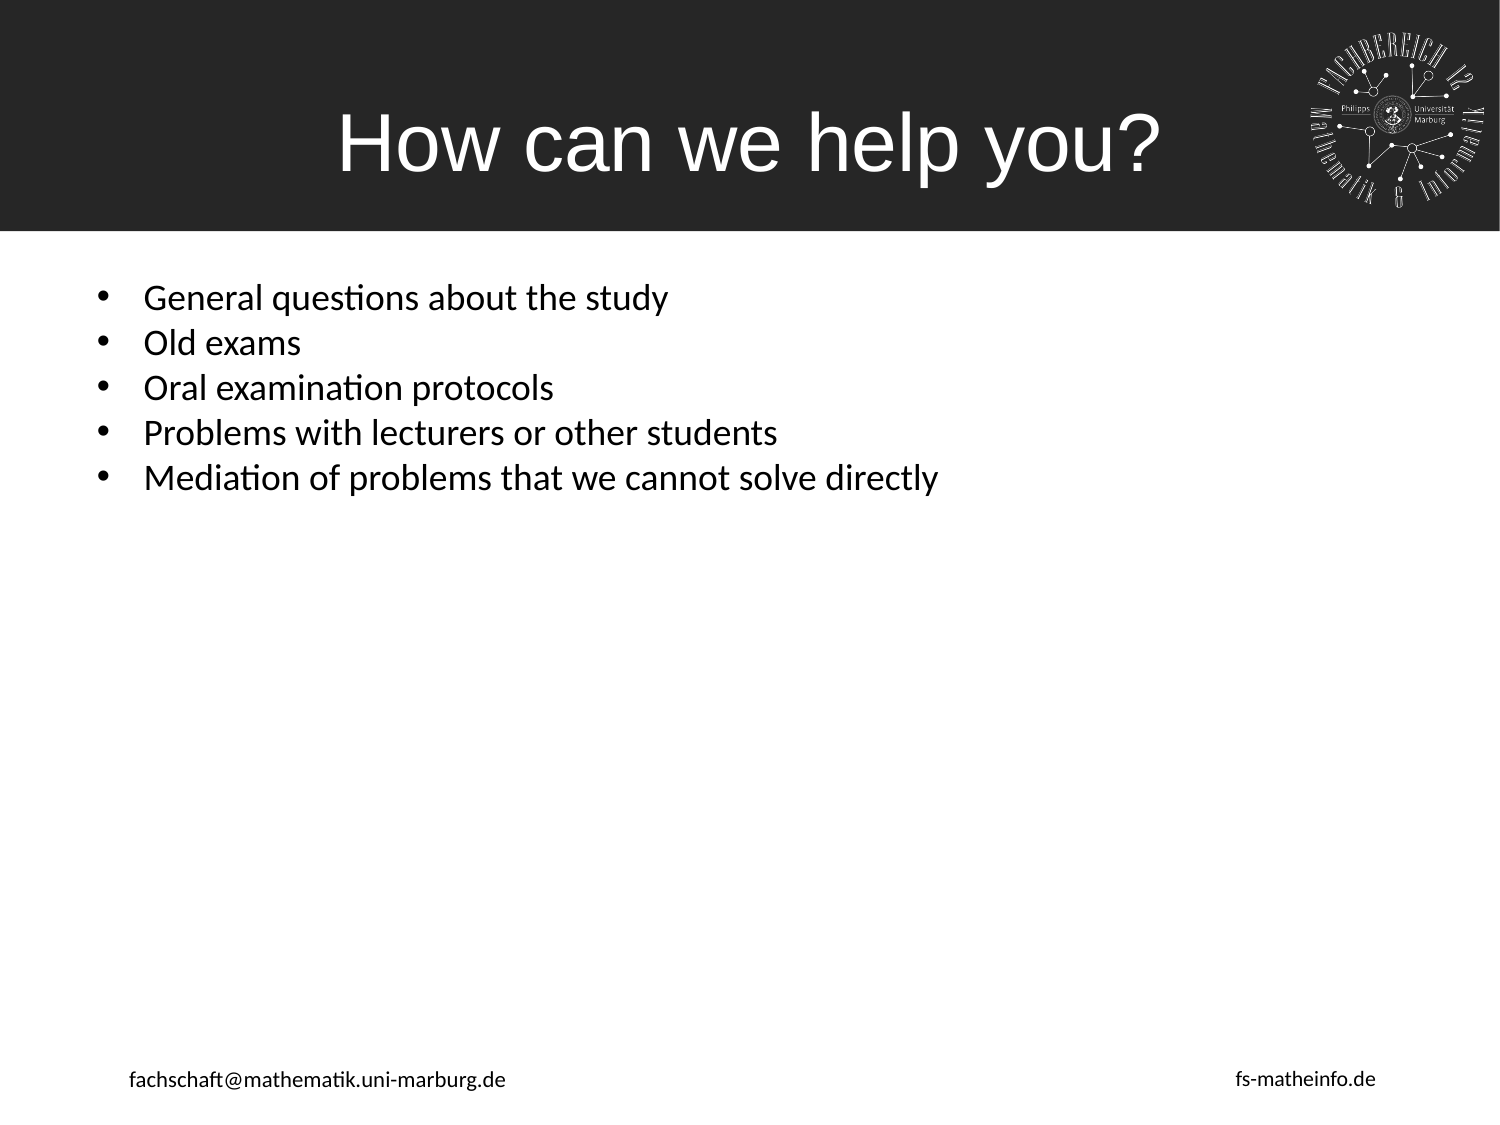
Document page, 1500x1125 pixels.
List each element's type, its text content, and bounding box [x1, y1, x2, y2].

text_box fs-matheinfo.de [1220, 1057, 1400, 1099]
text_box General questions about the study Old exams Oral examination protocols Problems with lecturers or other students Mediation of problems that we cannot solve directly [82, 265, 1417, 506]
text_box How can we help you? [75, 44, 1425, 233]
picture [1310, 21, 1484, 210]
text_box fachschaft@mathematik.uni-marburg.de [114, 1057, 612, 1100]
text_box [0, 0, 1500, 232]
